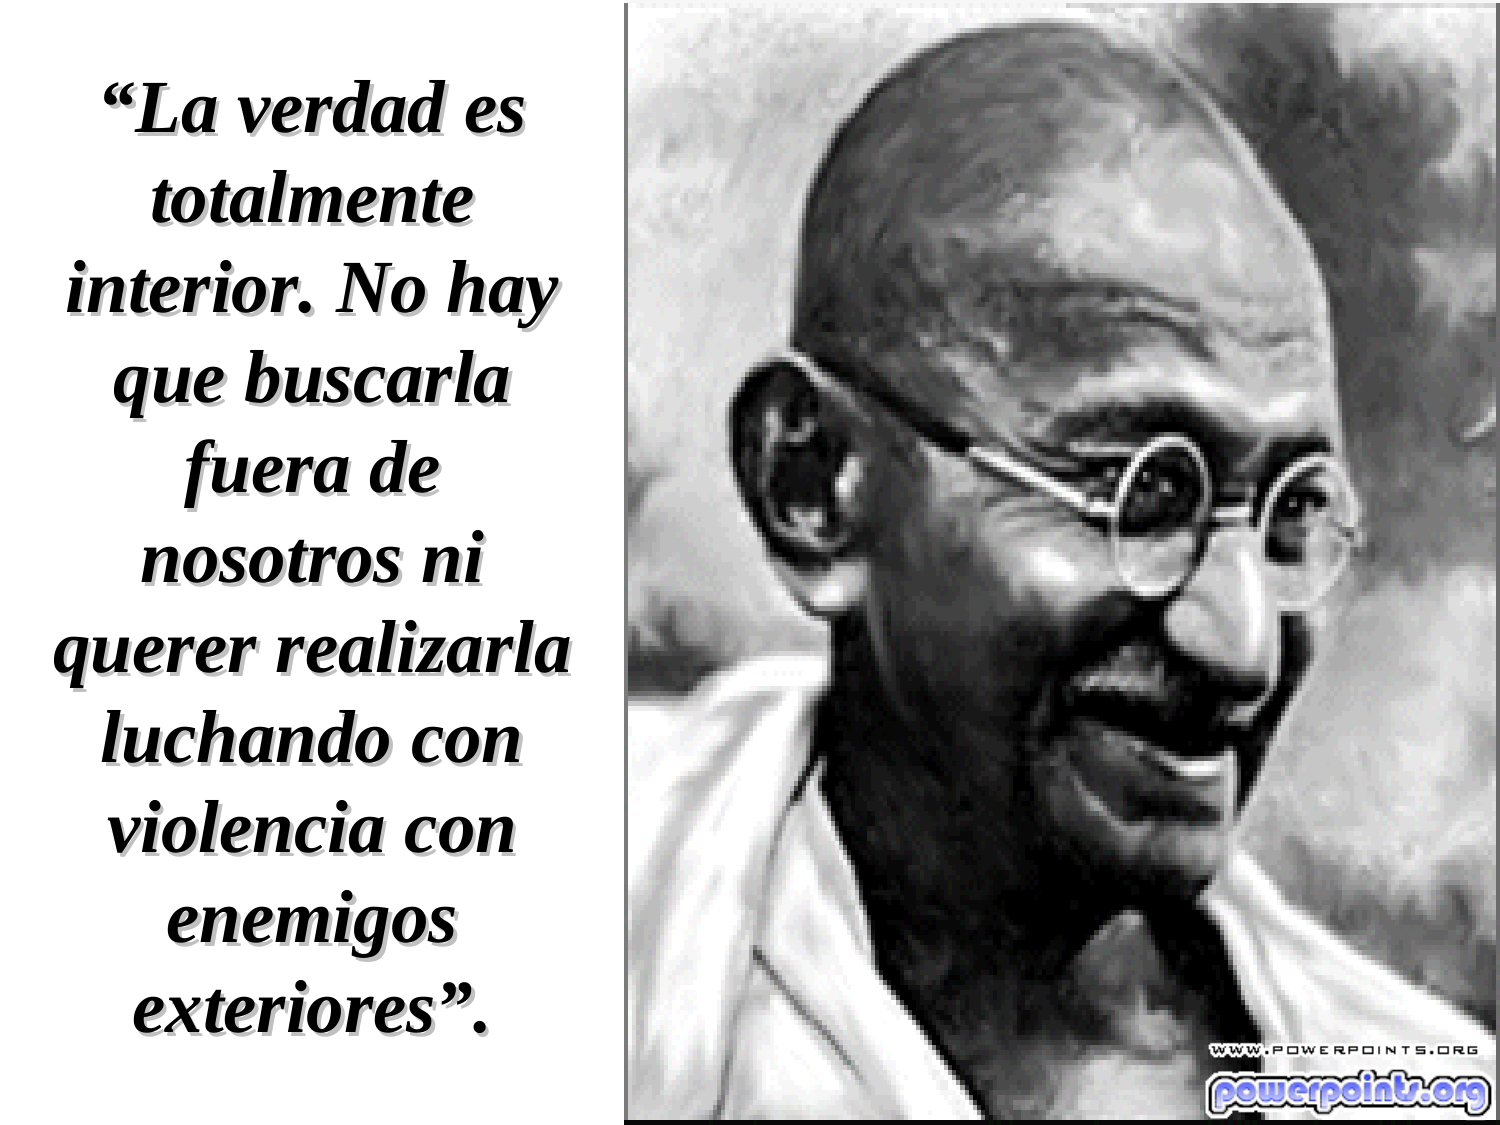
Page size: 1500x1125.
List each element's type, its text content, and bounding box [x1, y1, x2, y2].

picture [624, 0, 1500, 1125]
text_box “La verdad es totalmente interior. No hay que buscarla fuera de nosotros ni querer realizarla luchando con violencia con enemigos exteriores”. [37, 50, 588, 1125]
